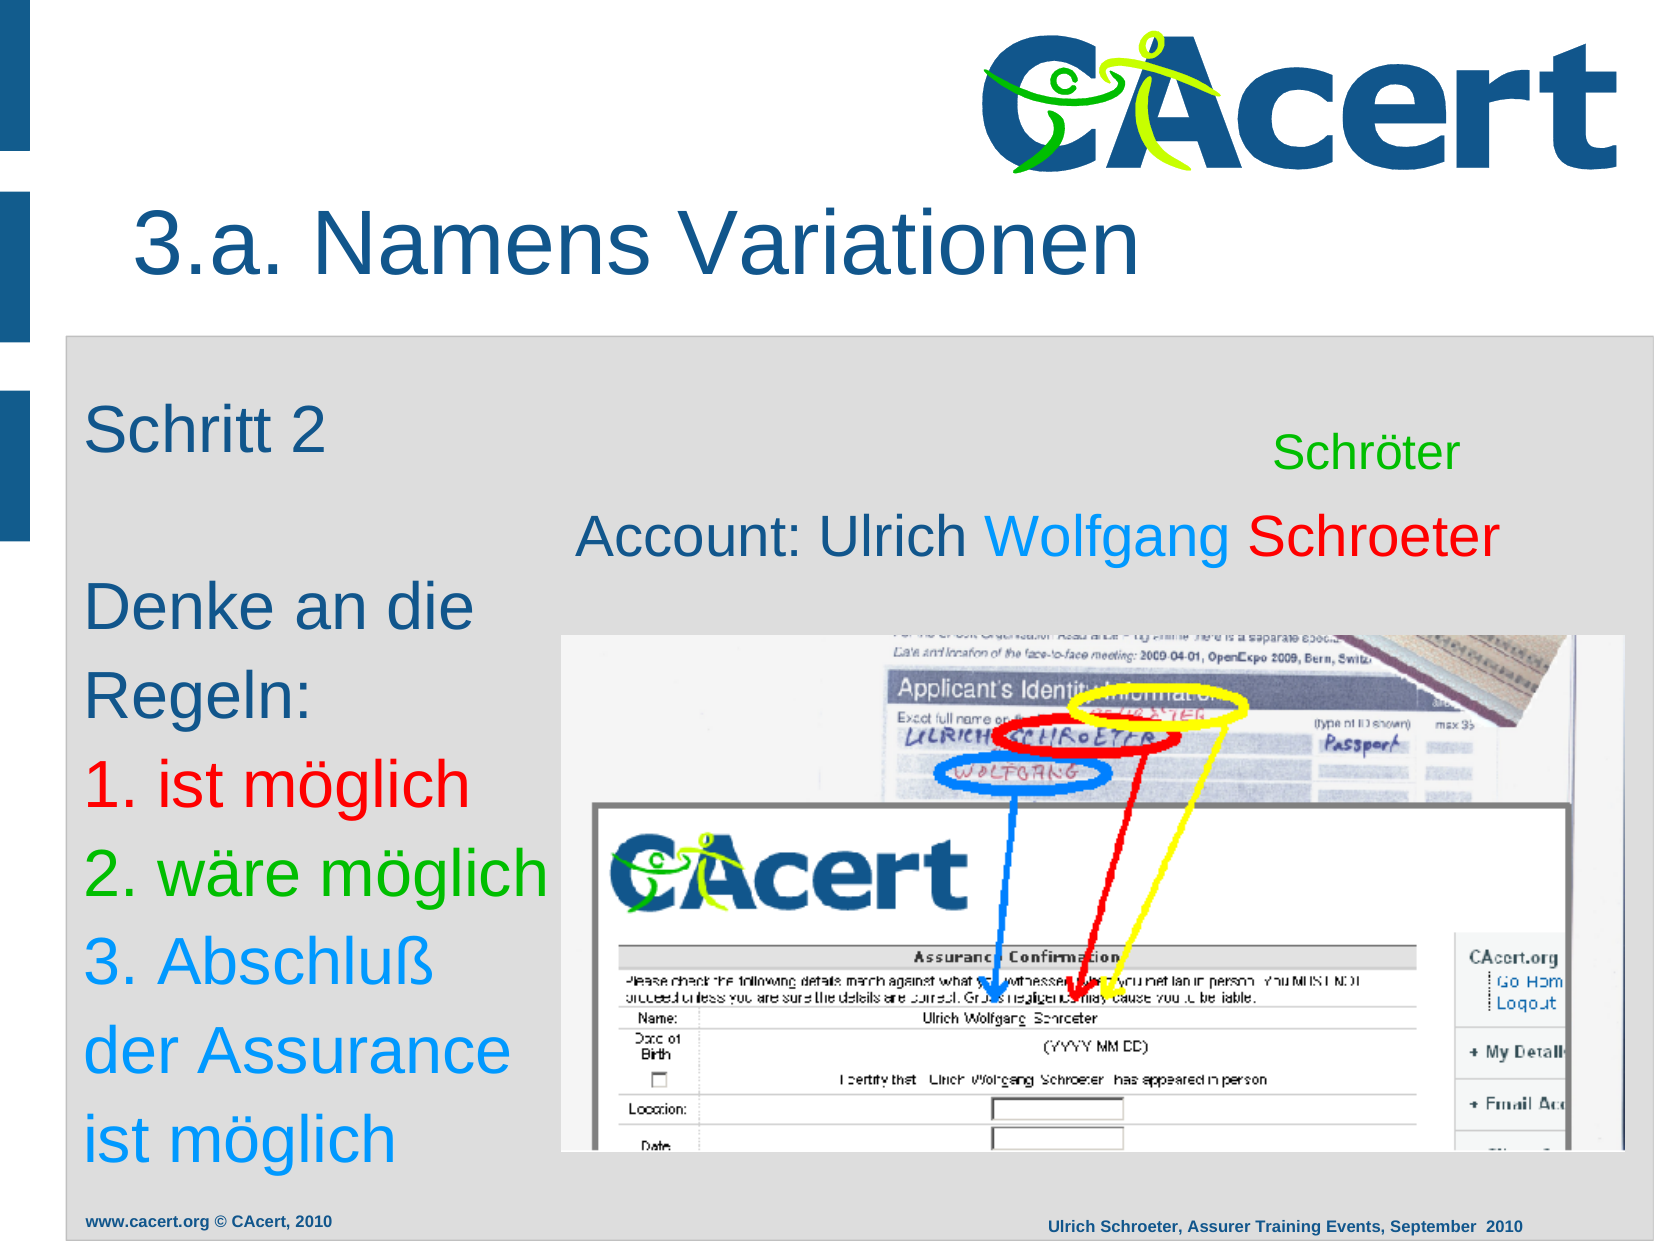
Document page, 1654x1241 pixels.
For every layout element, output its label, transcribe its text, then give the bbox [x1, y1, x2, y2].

text_box Schritt 2 Denke an die Regeln: 1. ist möglich 2. wäre möglich 3. Abschluß der Assurance ist möglich [68, 384, 565, 1185]
text_box 3.a. Namens Variationen [118, 184, 1158, 302]
text_box Schröter [1257, 383, 1477, 488]
picture [561, 635, 1625, 1152]
text_box Account: Ulrich Wolfgang Schroeter [561, 472, 1516, 577]
